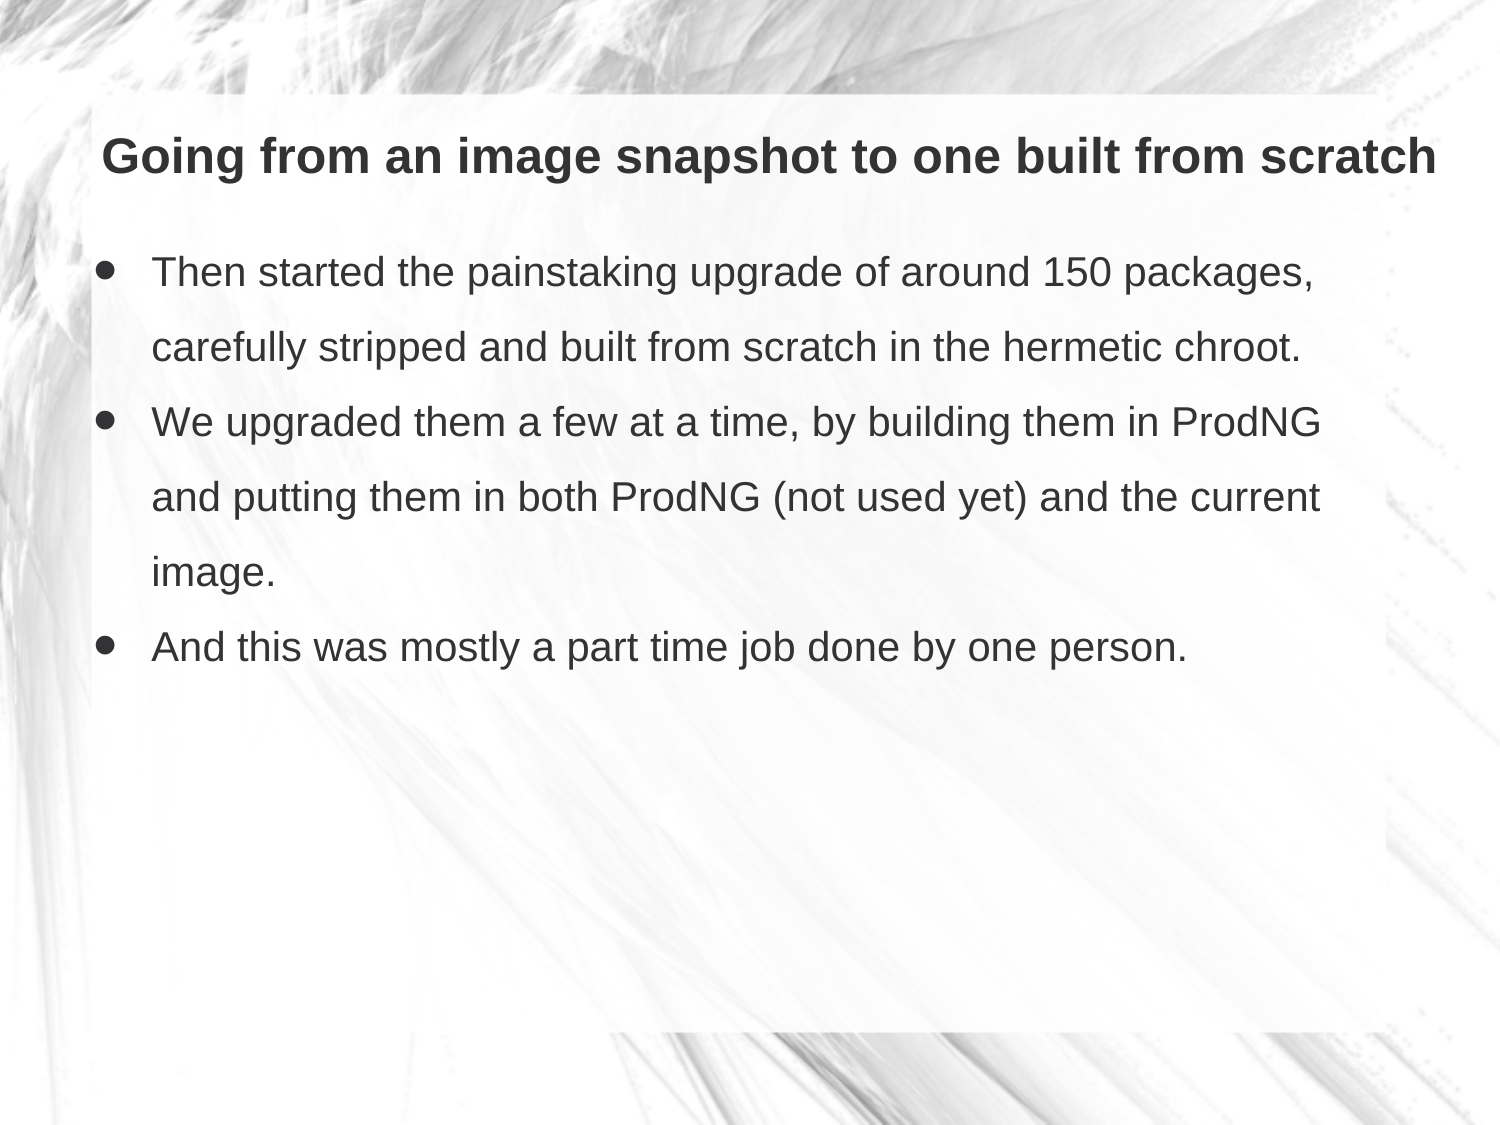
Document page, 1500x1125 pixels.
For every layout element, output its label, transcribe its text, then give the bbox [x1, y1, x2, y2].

list Then started the painstaking upgrade of around 150 packages, carefully stripped and built from scratch in the hermetic chroot. We upgraded them a few at a time, by building them in ProdNG and putting them in both ProdNG (not used yet) and the current image. And this was mostly a part time job done by one person. [61, 204, 1412, 1047]
picture [0, 0, 1500, 1125]
title Going from an image snapshot to one built from scratch [61, 108, 1456, 205]
